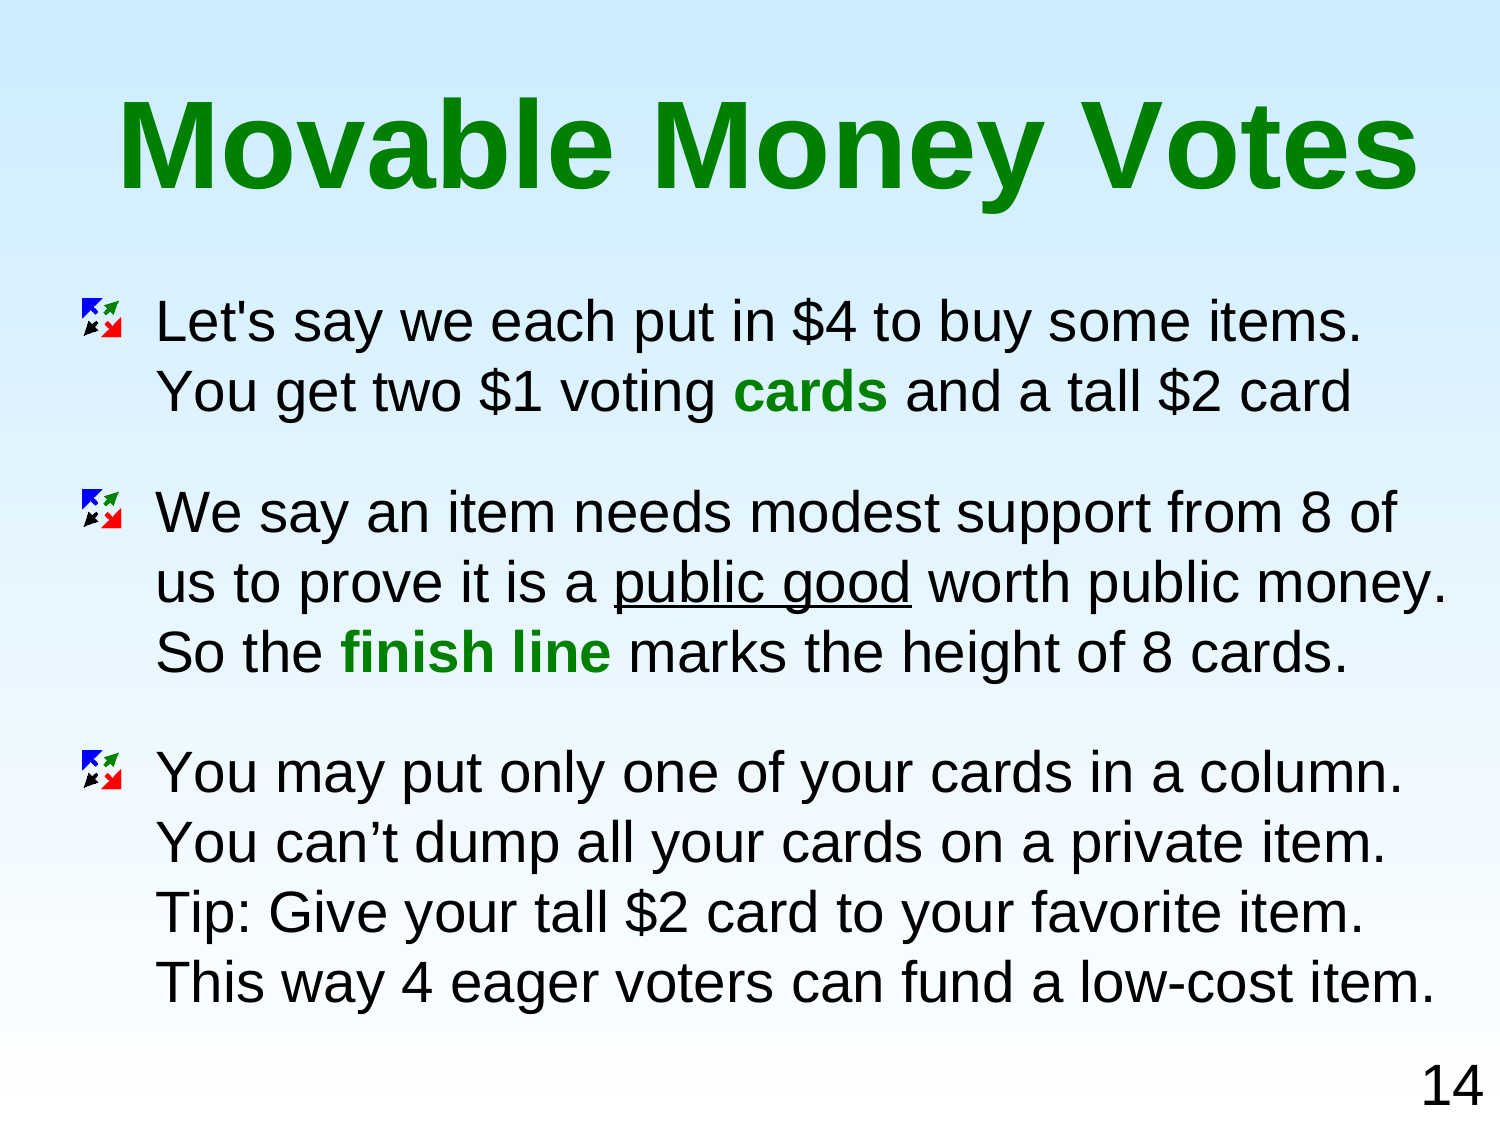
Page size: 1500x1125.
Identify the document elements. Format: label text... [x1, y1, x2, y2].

picture [80, 296, 123, 339]
text_box Let's say we each put in $4 to buy some items. You get two $1 voting cards and a tall $2 card We say an item needs modest support from 8 of us to prove it is a public good worth public money. So the finish line marks the height of 8 cards. You may put only one of your cards in a column. You can’t dump all your cards on a private item. Tip: Give your tall $2 card to your favorite item. This way 4 eager voters can fund a low-cost item. [0, 275, 1500, 1023]
picture [80, 487, 123, 530]
title Movable Money Votes [0, 62, 1500, 228]
text_box 5 [1400, 1039, 1500, 1125]
picture [80, 748, 123, 791]
